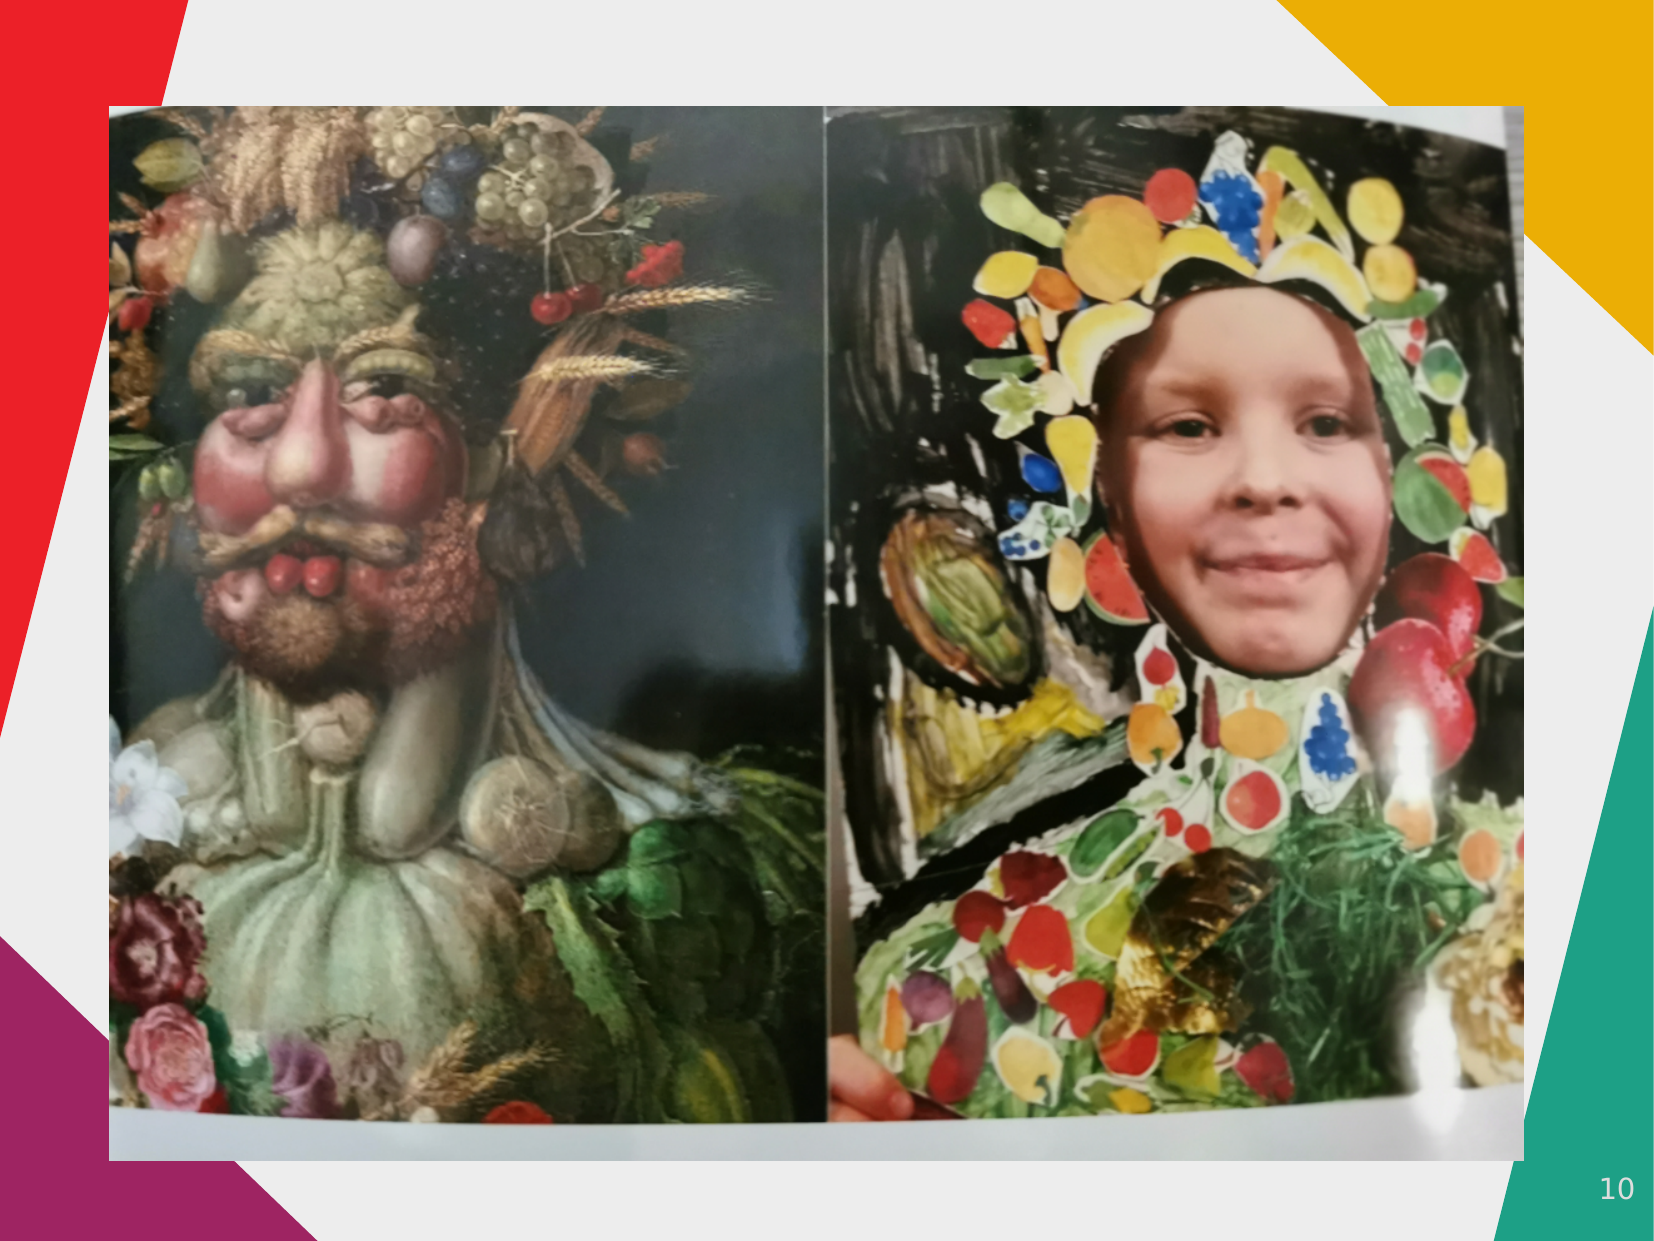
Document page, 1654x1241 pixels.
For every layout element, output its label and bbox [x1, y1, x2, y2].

picture [109, 106, 1524, 1161]
